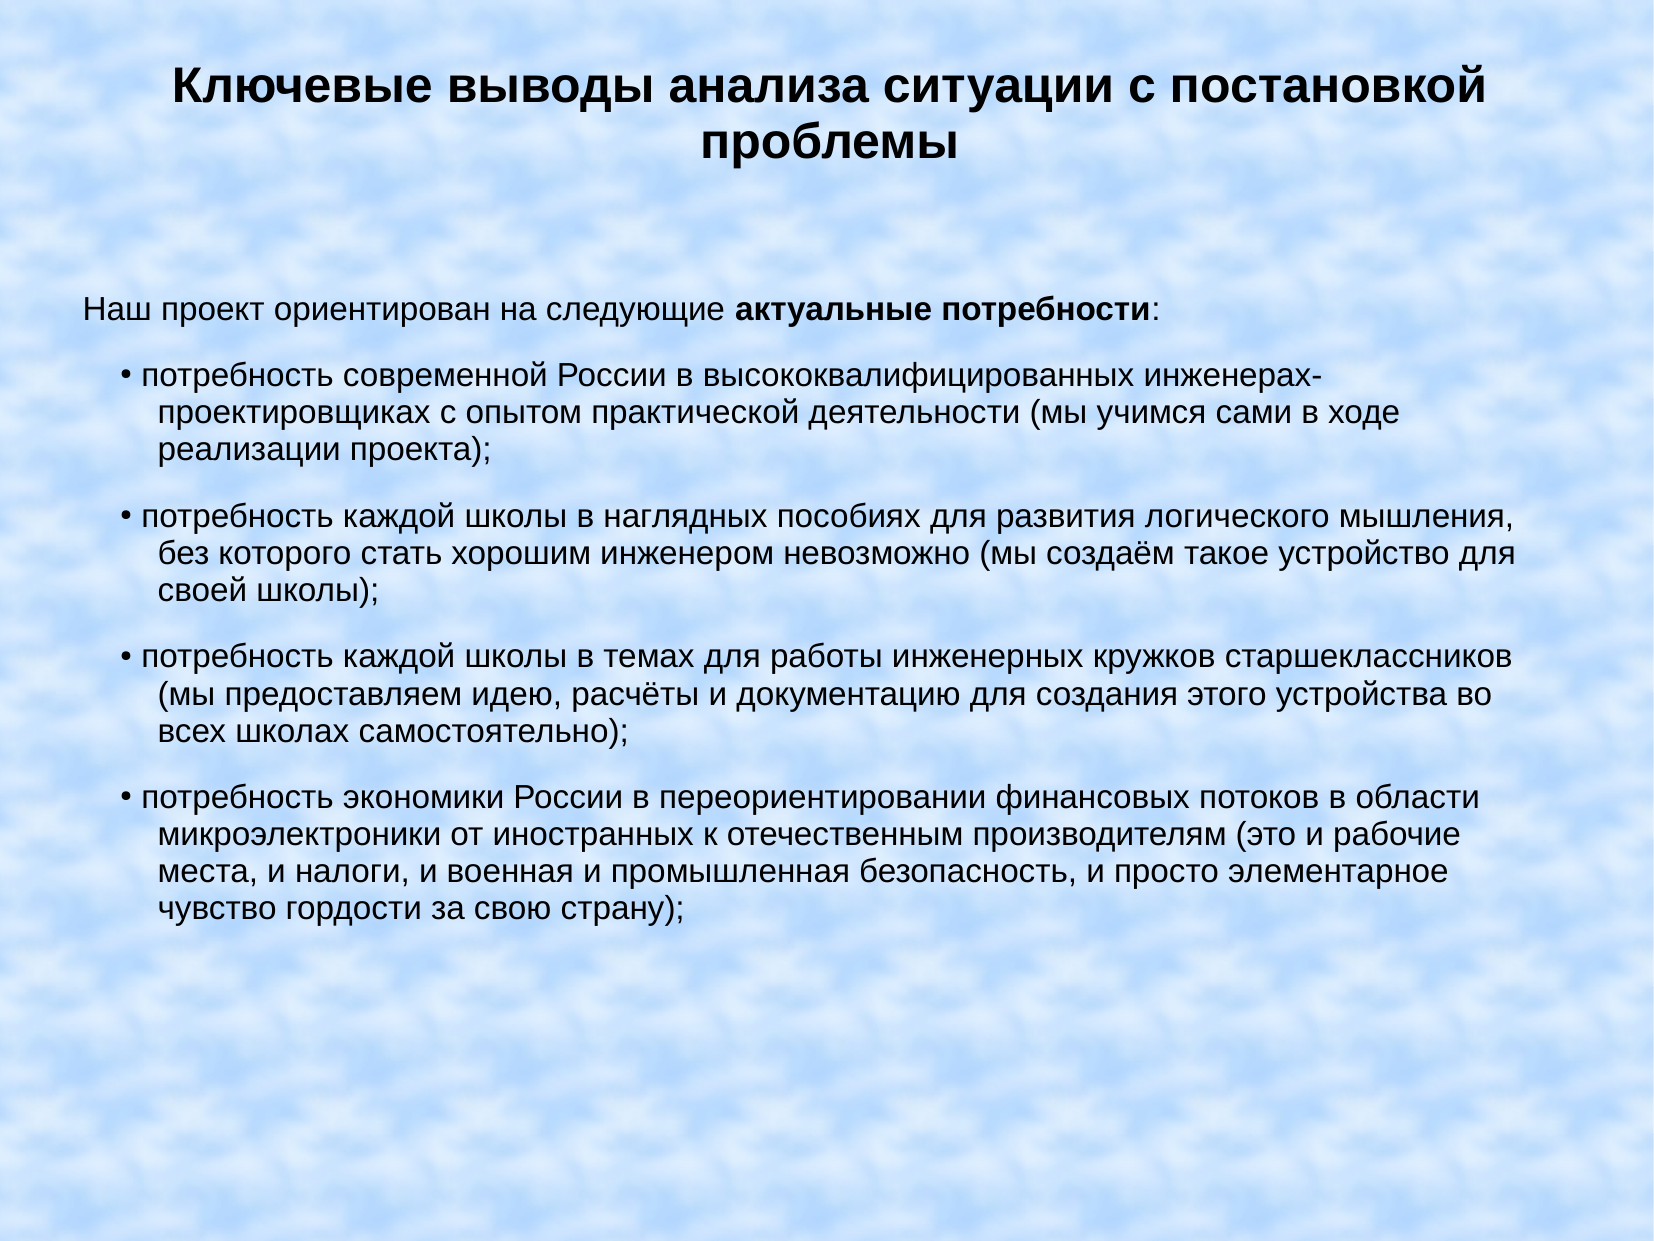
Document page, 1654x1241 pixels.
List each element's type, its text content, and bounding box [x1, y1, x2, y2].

title Ключевые выводы анализа ситуации с постановкой проблемы [88, 49, 1571, 178]
list Наш проект ориентирован на следующие актуальные потребности: потребность современной России в высококвалифицированных инженерах-проектировщиках с опытом практической деятельности (мы учимся сами в ходе реализации проекта); потребность каждой школы в наглядных пособиях для развития логического мышления, без которого стать хорошим инженером невозможно (мы создаём такое устройство для своей школы); потребность каждой школы в темах для работы инженерных кружков старшеклассников (мы предоставляем идею, расчёты и документацию для создания этого устройства во всех школах самостоятельно); потребность экономики России в переориентировании финансовых потоков в области микроэлектроники от иностранных к отечественным производителям (это и рабочие места, и налоги, и военная и промышленная безопасность, и просто элементарное чувство гордости за свою страну); [82, 290, 1571, 1010]
picture [0, 0, 1654, 1241]
